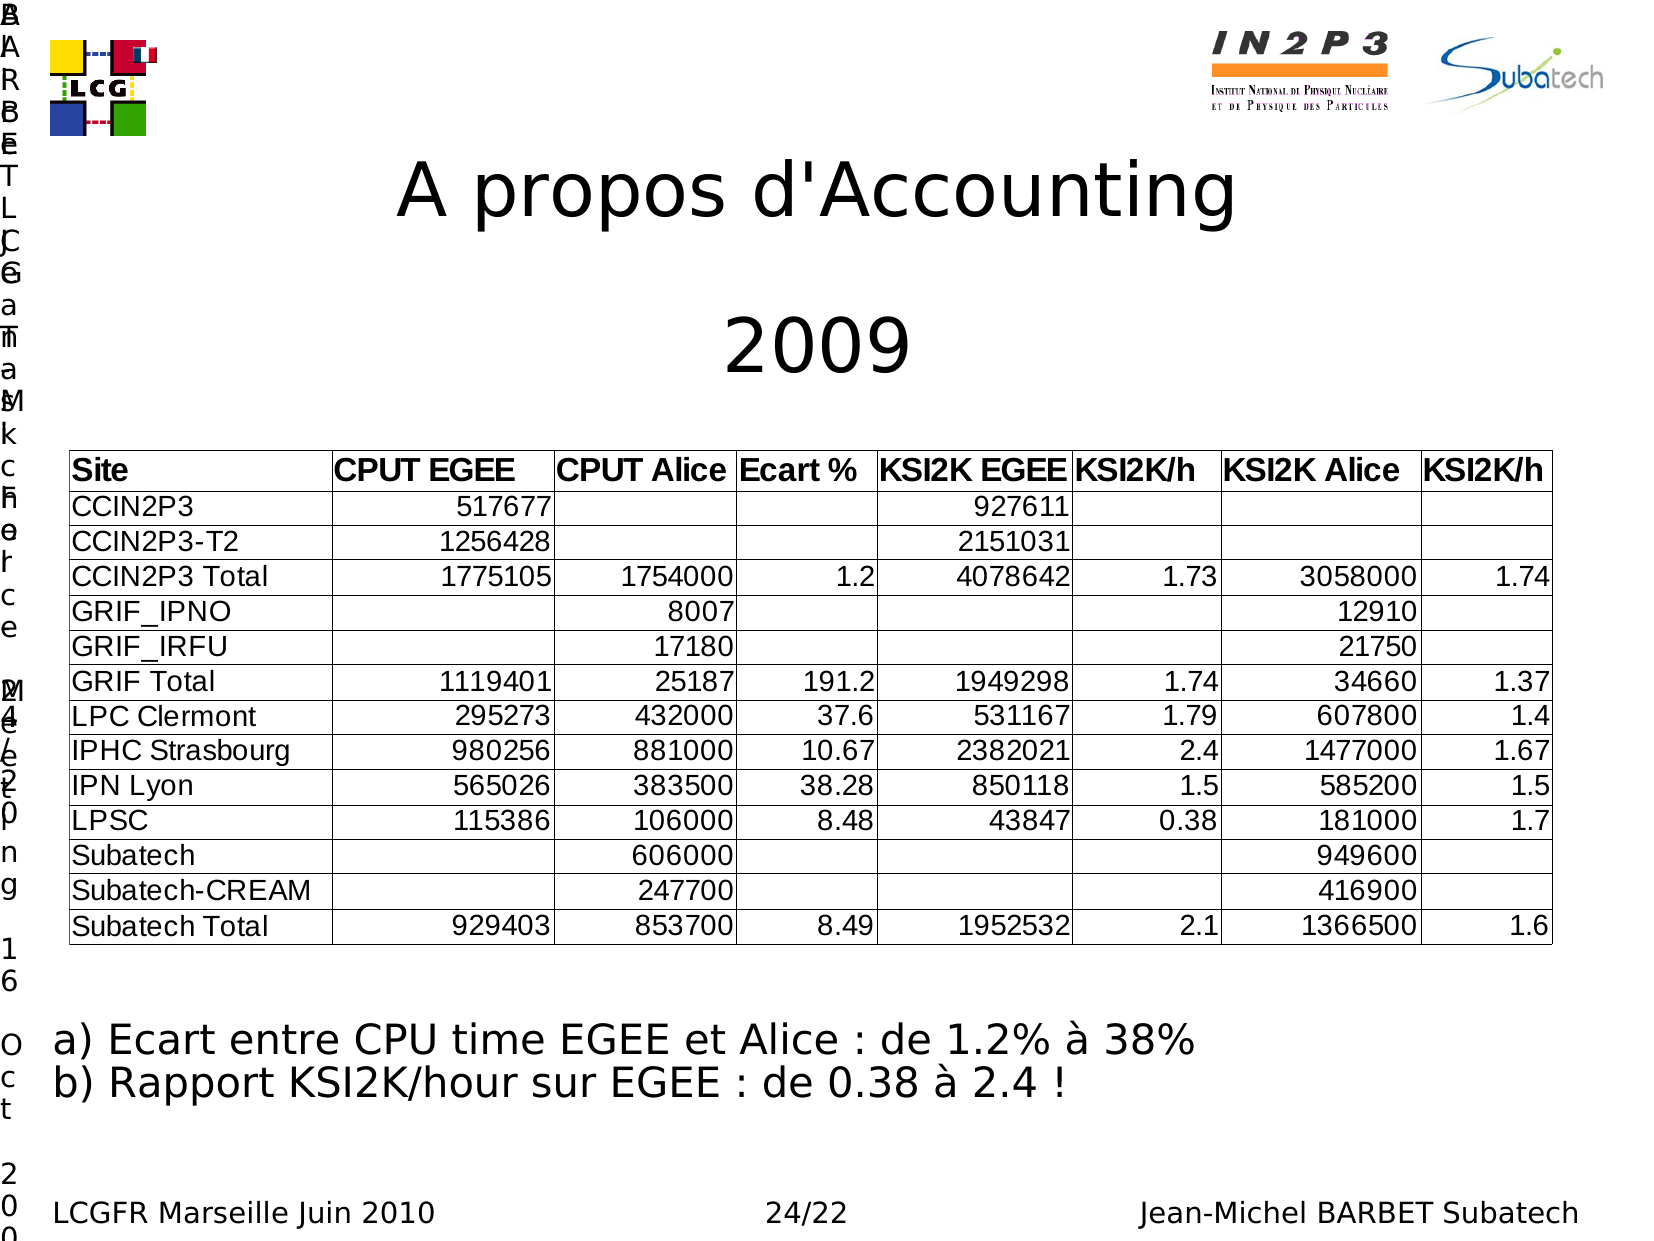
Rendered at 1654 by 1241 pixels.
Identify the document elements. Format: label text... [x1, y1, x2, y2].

text_box a) Ecart entre CPU time EGEE et Alice : de 1.2% à 38% b) Rapport KSI2K/hour sur EGEE : de 0.38 à 2.4 ! [37, 1012, 1222, 1119]
picture [50, 40, 159, 136]
picture [1210, 21, 1388, 113]
title A propos d'Accounting 2009 [112, 150, 1524, 393]
picture [1425, 37, 1603, 116]
chart [69, 450, 1654, 947]
